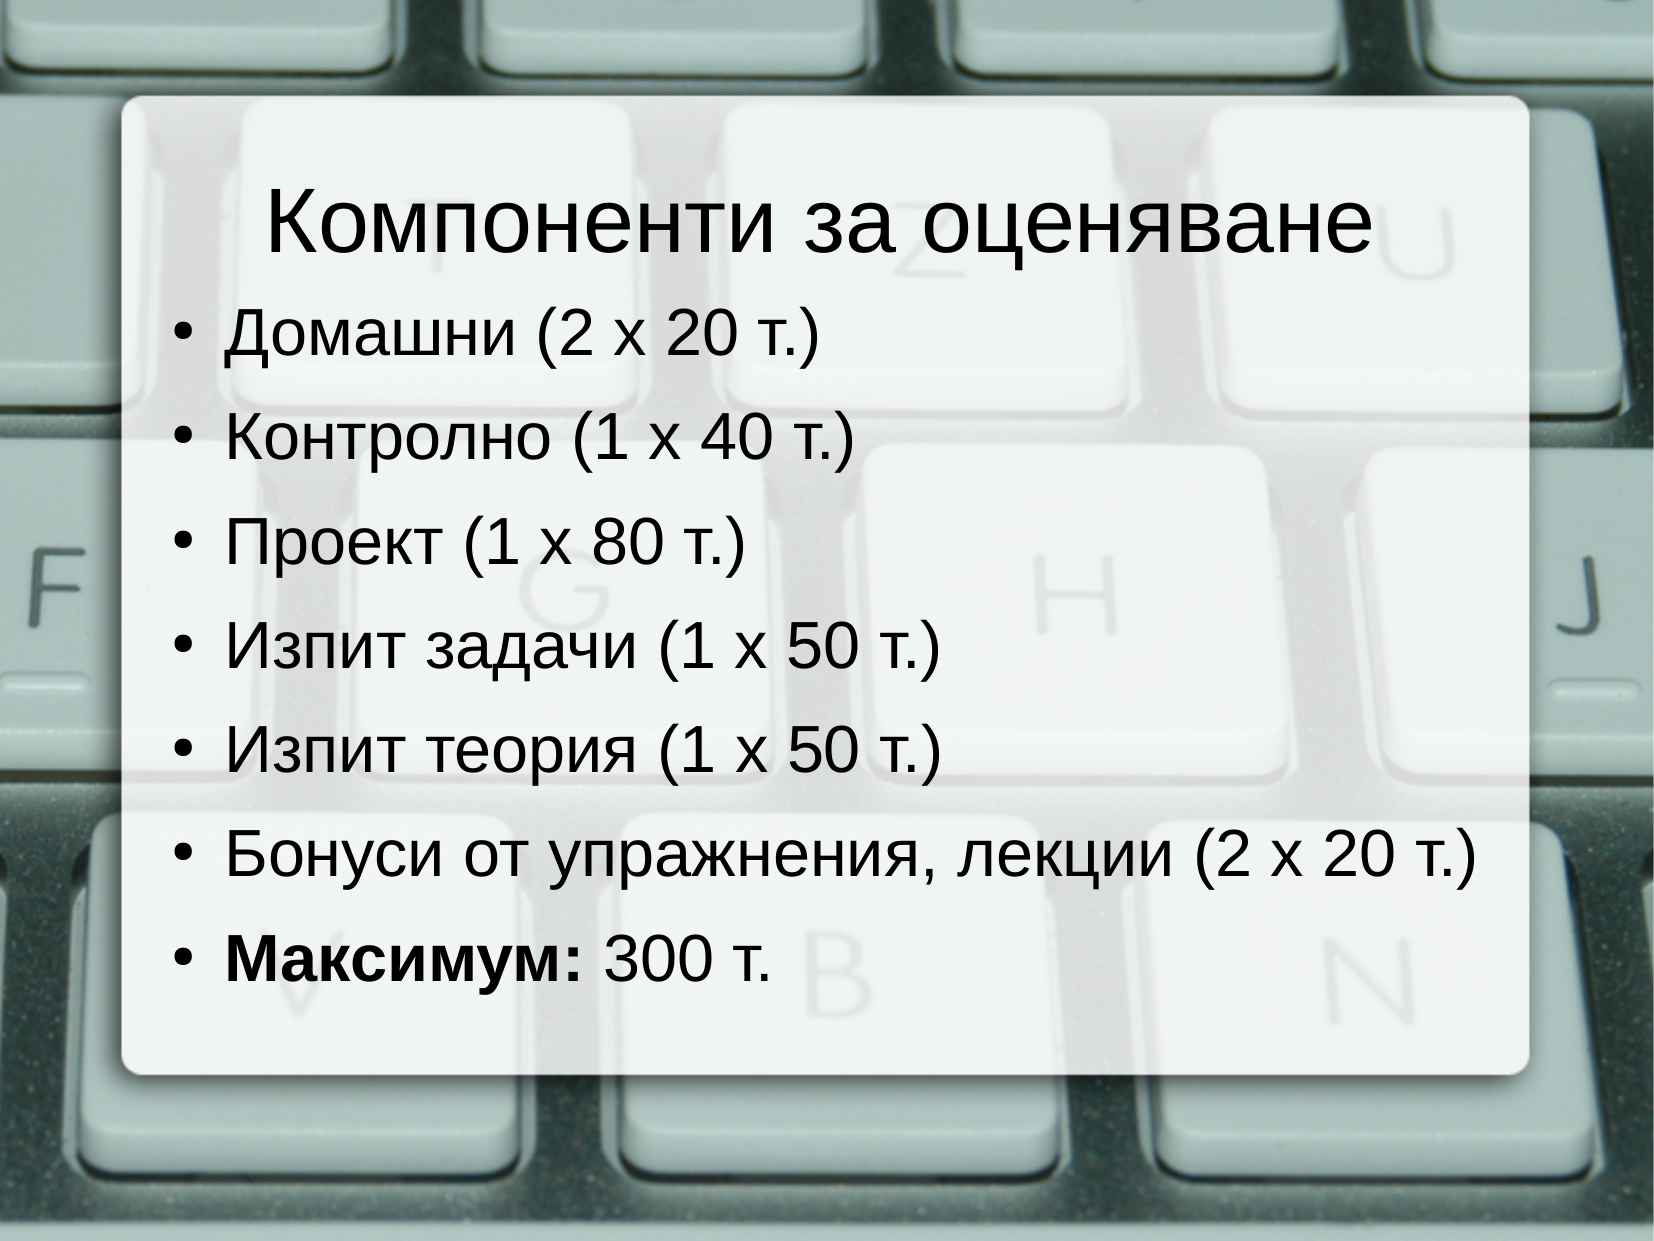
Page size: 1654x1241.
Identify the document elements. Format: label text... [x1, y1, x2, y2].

title Компоненти за оценяване [135, 117, 1506, 325]
picture [0, 0, 1654, 1241]
list Домашни (2 x 20 т.) Контролно (1 x 40 т.) Проект (1 x 80 т.) Изпит задачи (1 x 50 т.) Изпит теория (1 x 50 т.) Бонуси от упражнения, лекции (2 x 20 т.) Максимум: 300 т. [153, 295, 1512, 1015]
chart [769, 591, 888, 651]
